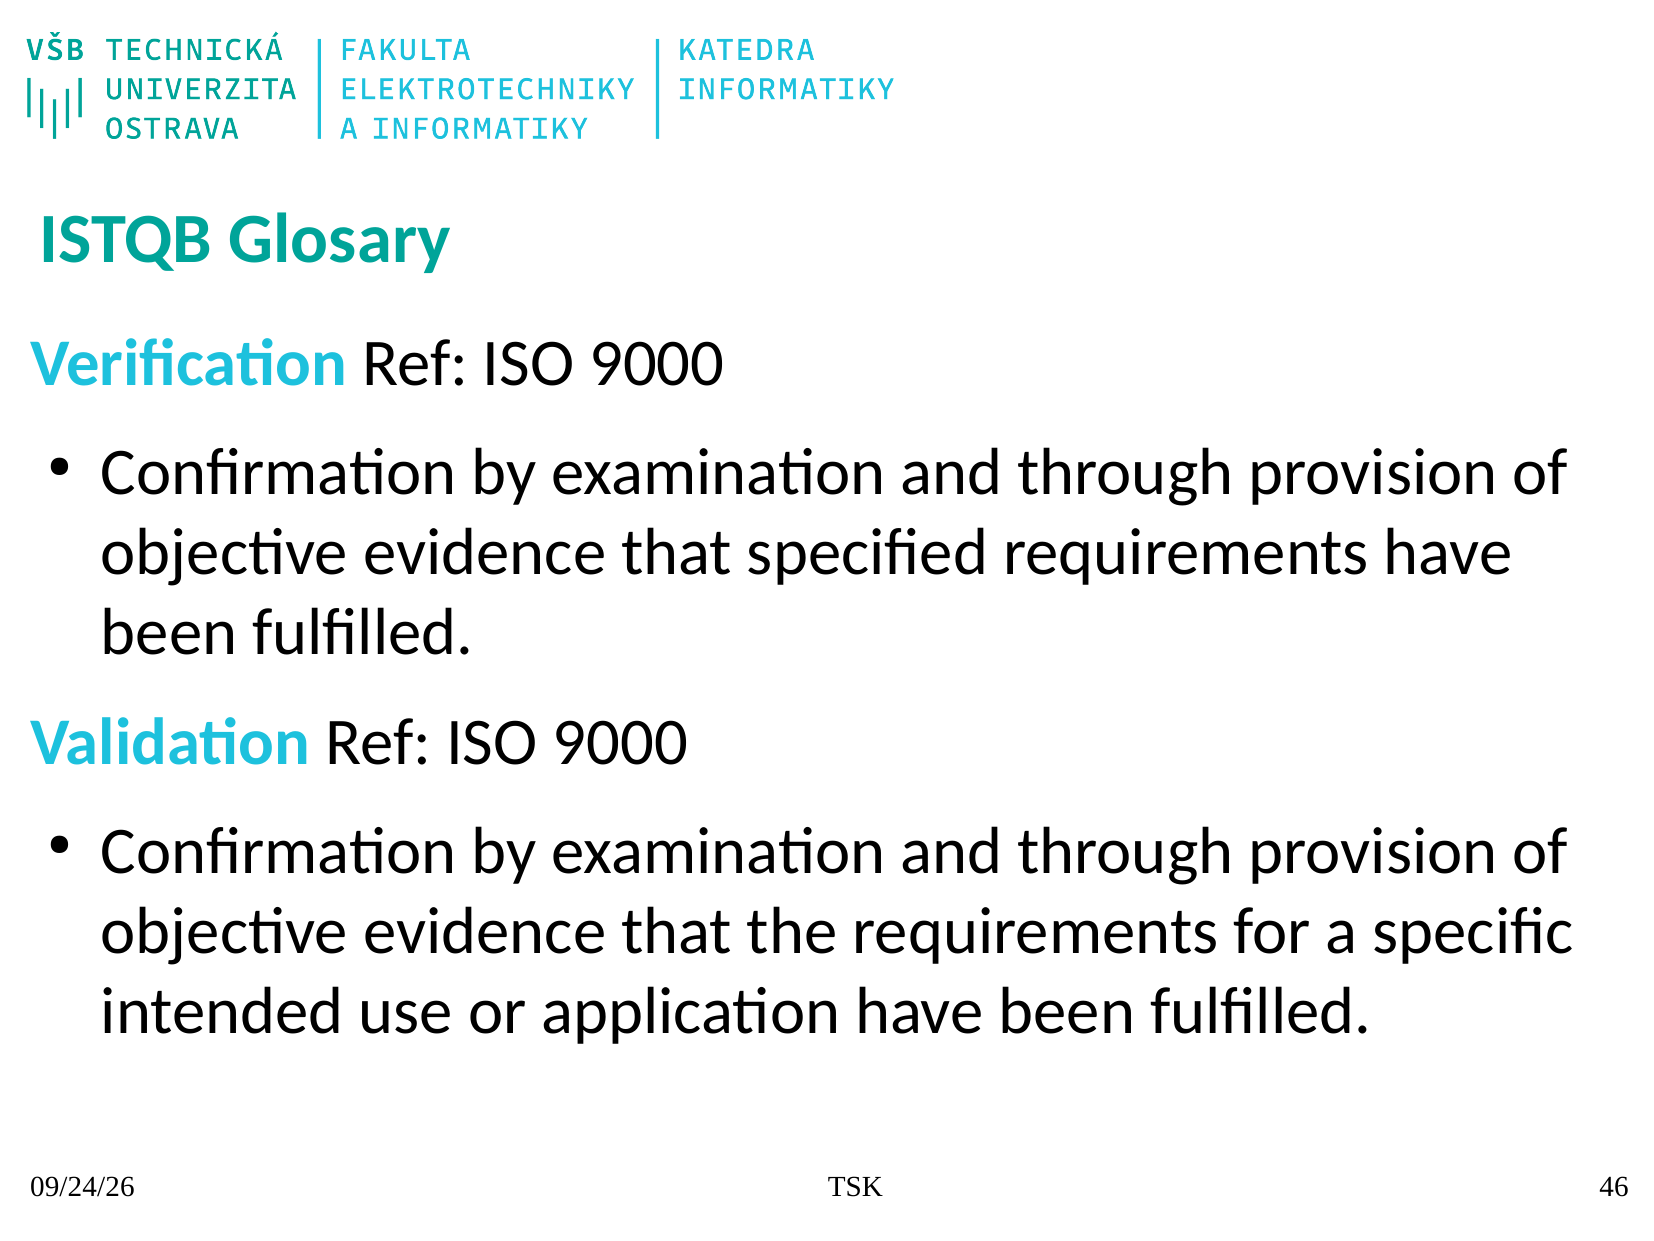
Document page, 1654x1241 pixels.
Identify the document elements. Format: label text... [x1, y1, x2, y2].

list Verification Ref: ISO 9000 Confirmation by examination and through provision of objective evidence that specified requirements have been fulfilled. Validation Ref: ISO 9000 Confirmation by examination and through provision of objective evidence that the requirements for a specific intended use or application have been fulfilled. [30, 318, 1629, 1146]
picture [26, 31, 894, 139]
title ISTQB Glosary [24, 169, 1629, 300]
